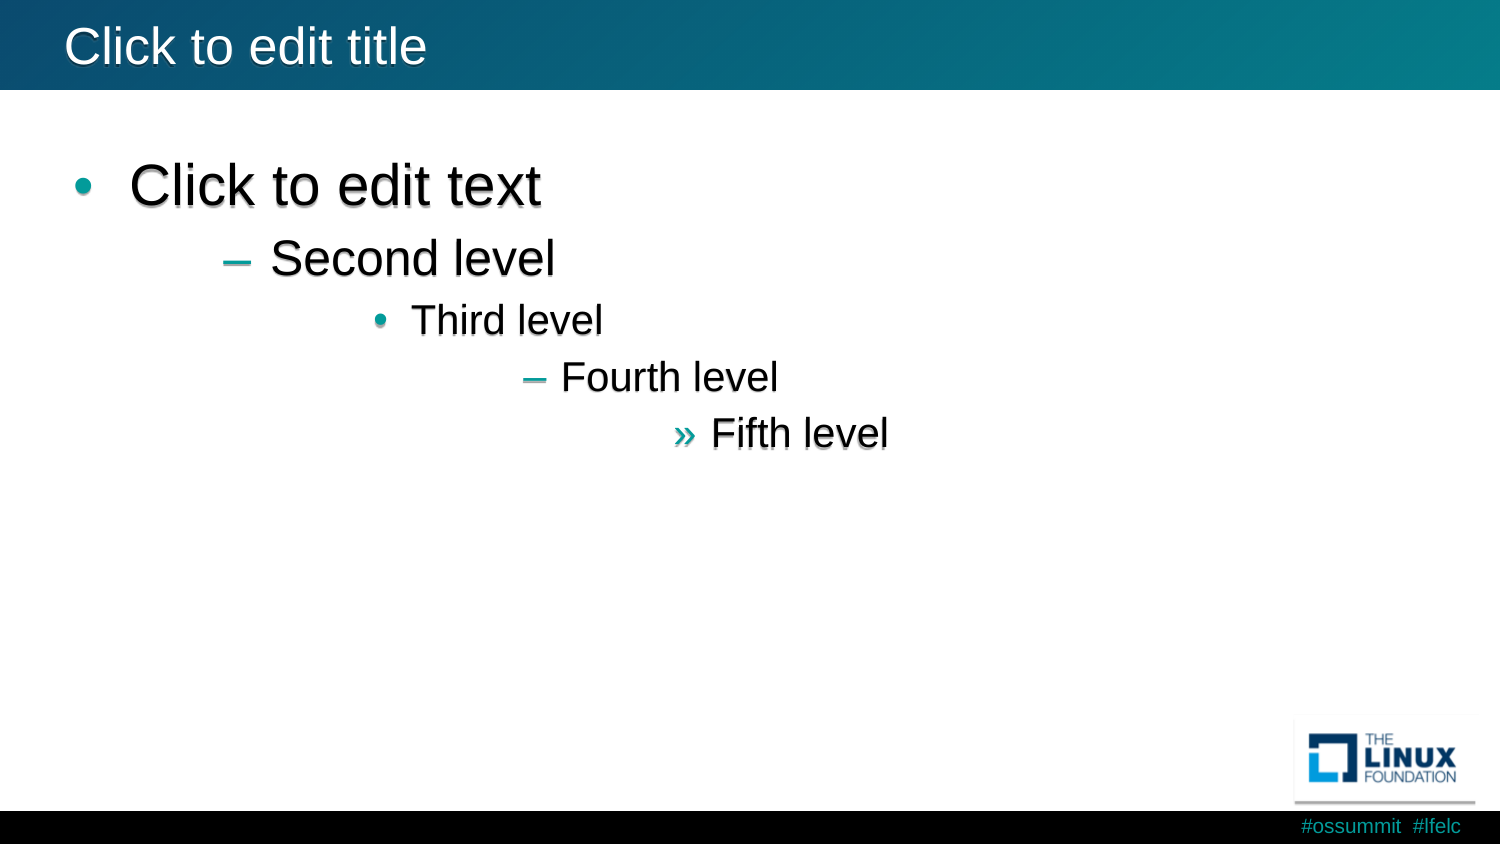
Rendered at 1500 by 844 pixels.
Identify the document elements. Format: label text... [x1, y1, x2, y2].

list Click to edit text Second level Third level Fourth level Fifth level [58, 145, 1269, 754]
title Click to edit title [48, 6, 1426, 88]
